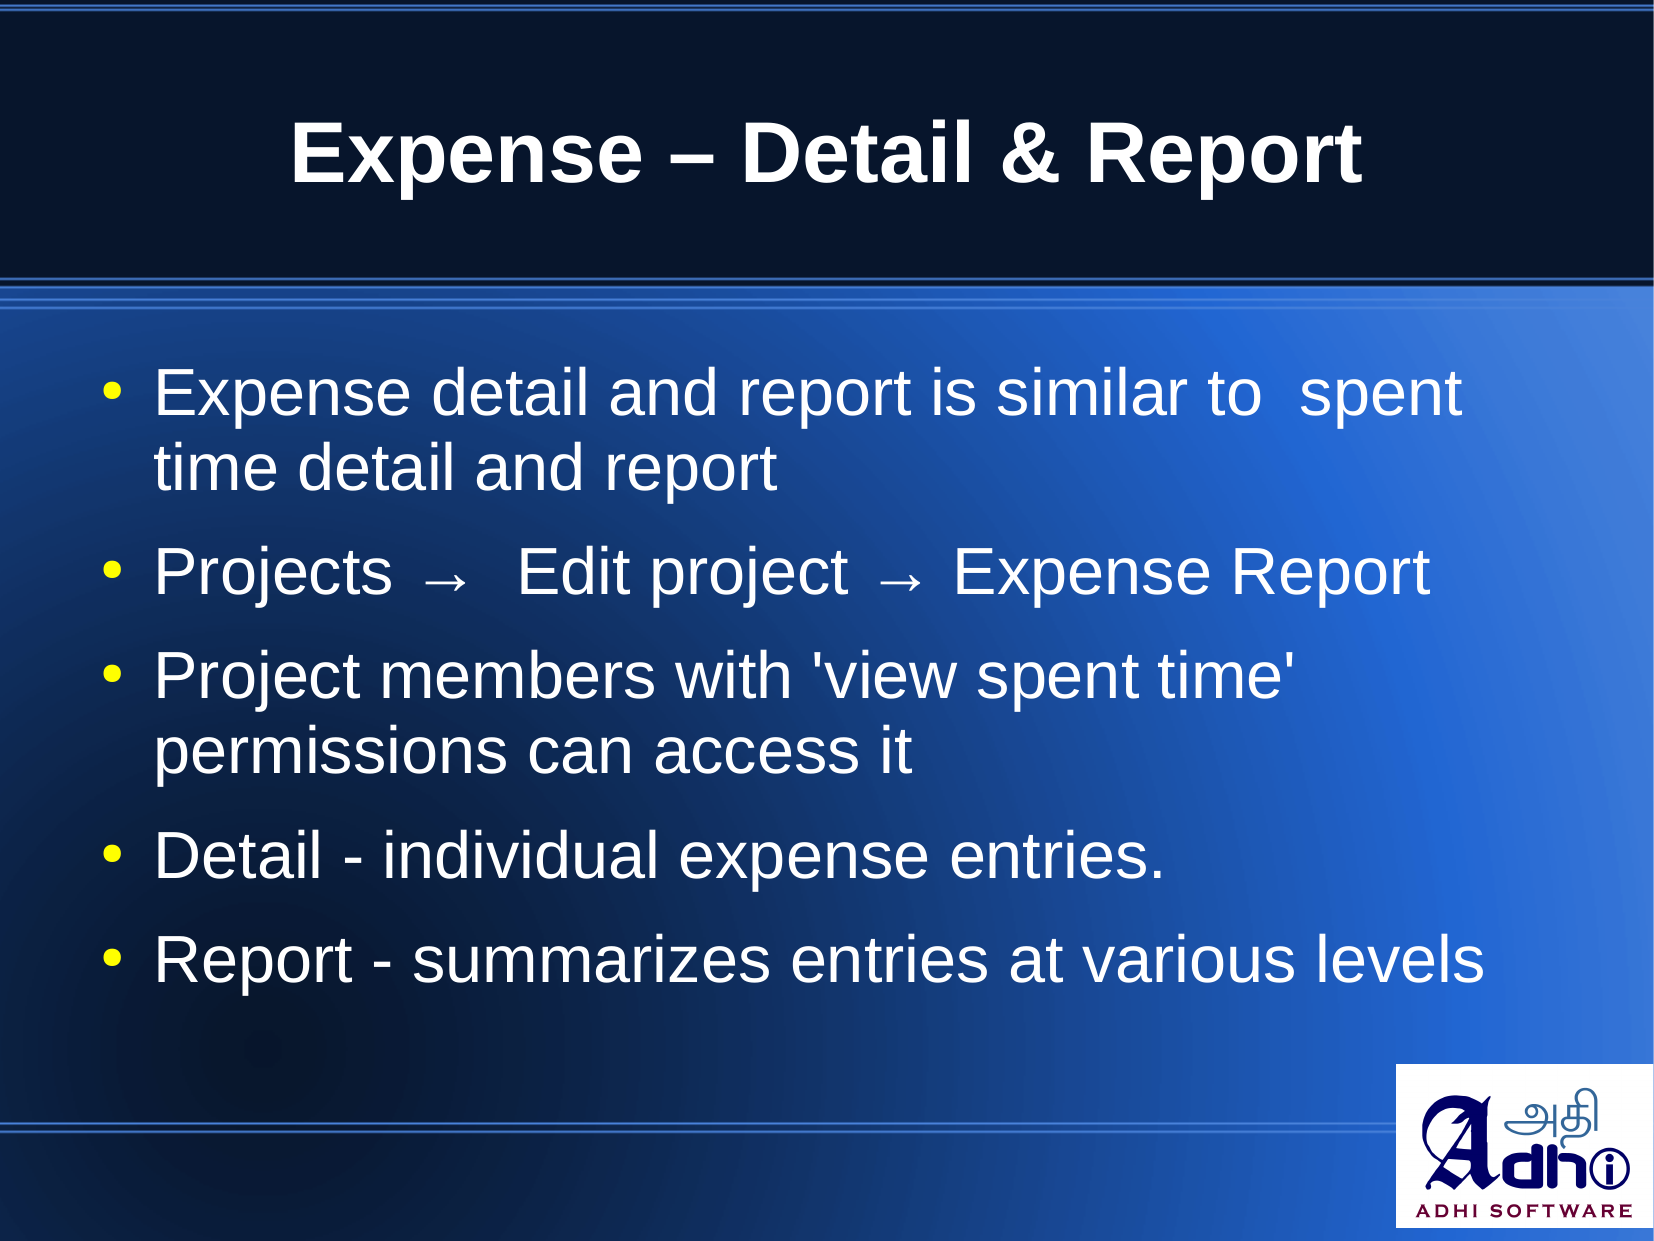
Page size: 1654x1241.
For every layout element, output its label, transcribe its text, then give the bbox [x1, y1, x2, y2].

list Expense detail and report is similar to spent time detail and report Projects → Edit project → Expense Report Project members with 'view spent time' permissions can access it Detail - individual expense entries. Report - summarizes entries at various levels [82, 355, 1571, 1058]
title Expense – Detail & Report [82, 49, 1571, 257]
picture [0, 0, 1654, 1241]
